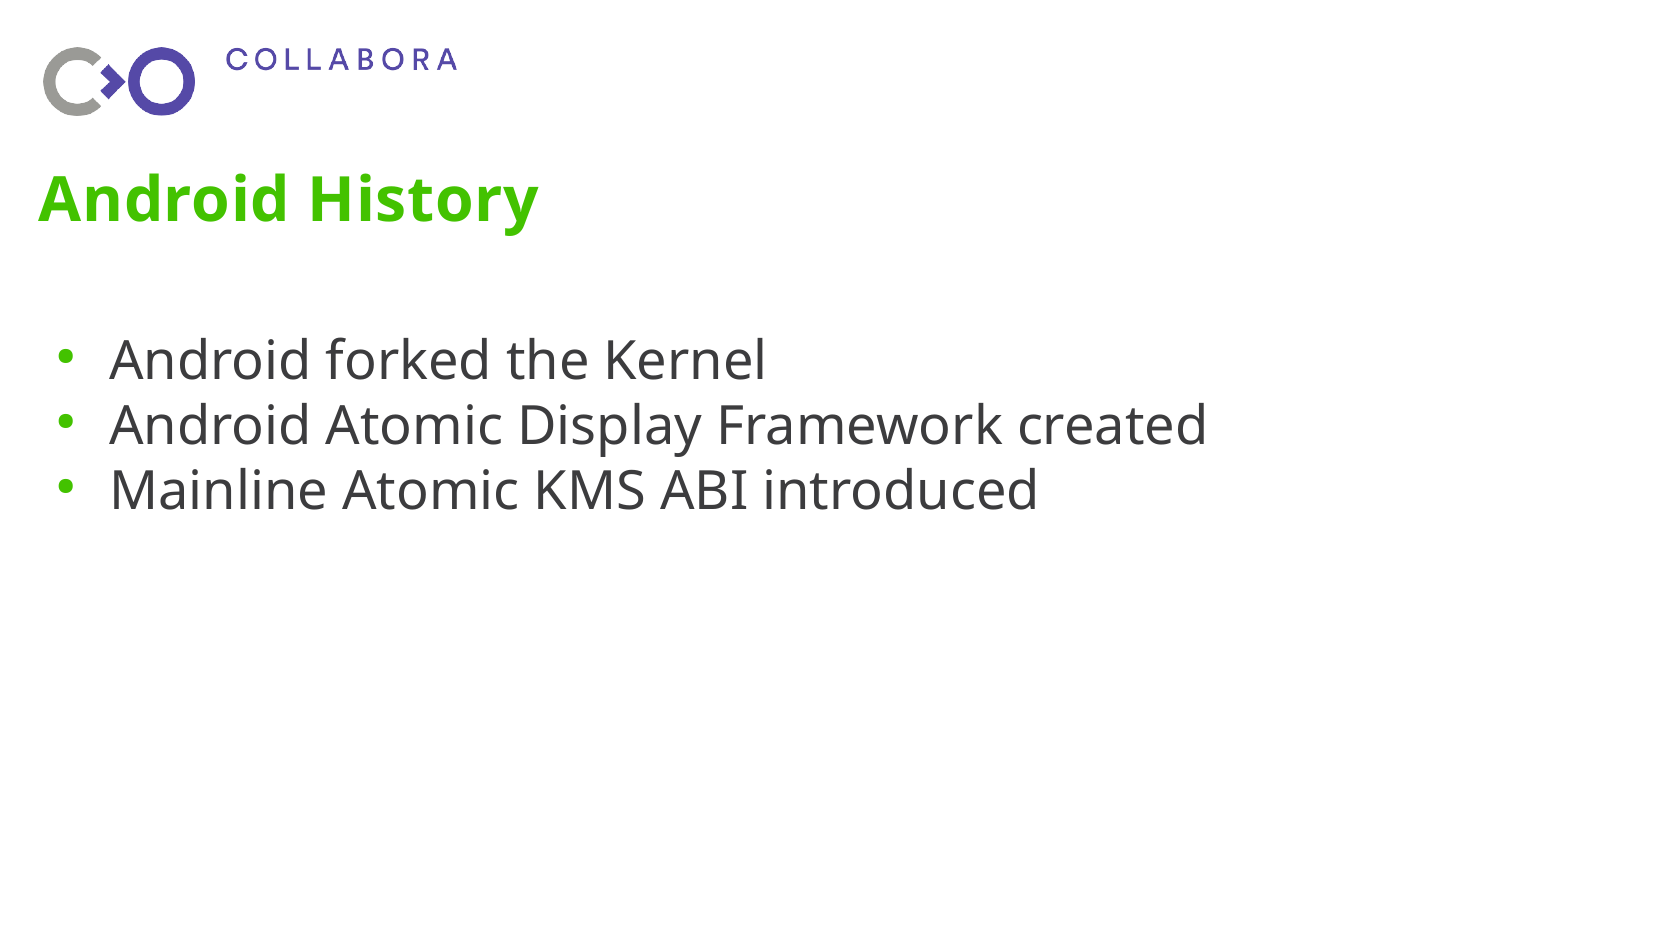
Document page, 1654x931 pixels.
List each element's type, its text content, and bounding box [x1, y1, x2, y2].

list Android forked the Kernel Android Atomic Display Framework created Mainline Atomic KMS ABI introduced [38, 325, 1614, 581]
title Android History [38, 159, 1614, 216]
picture [43, 47, 457, 116]
